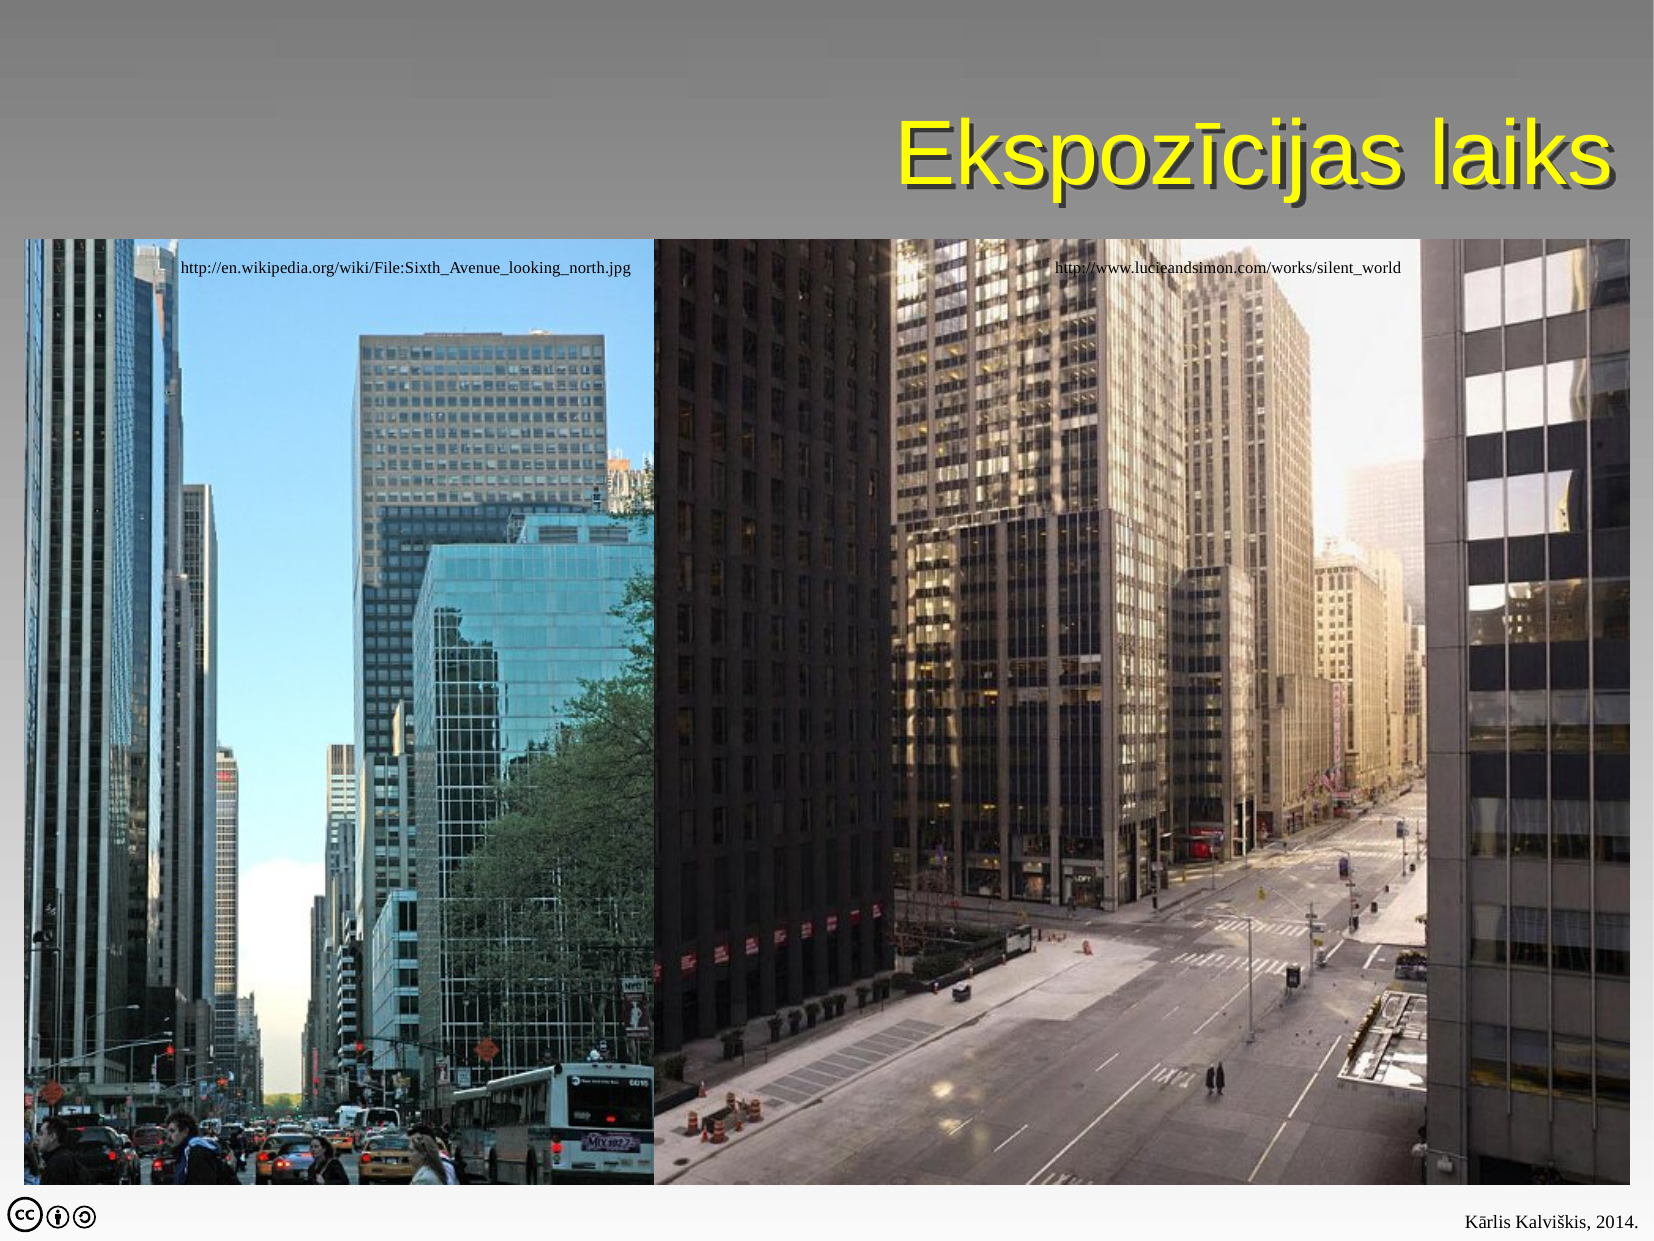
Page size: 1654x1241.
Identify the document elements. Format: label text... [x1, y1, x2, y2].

title Ekspozīcijas laiks [42, 49, 1615, 239]
text_box http://www.lucieandsimon.com/works/silent_world [1040, 251, 1413, 285]
picture [0, 0, 1654, 1241]
text_box http://en.wikipedia.org/wiki/File:Sixth_Avenue_looking_north.jpg [166, 251, 642, 285]
